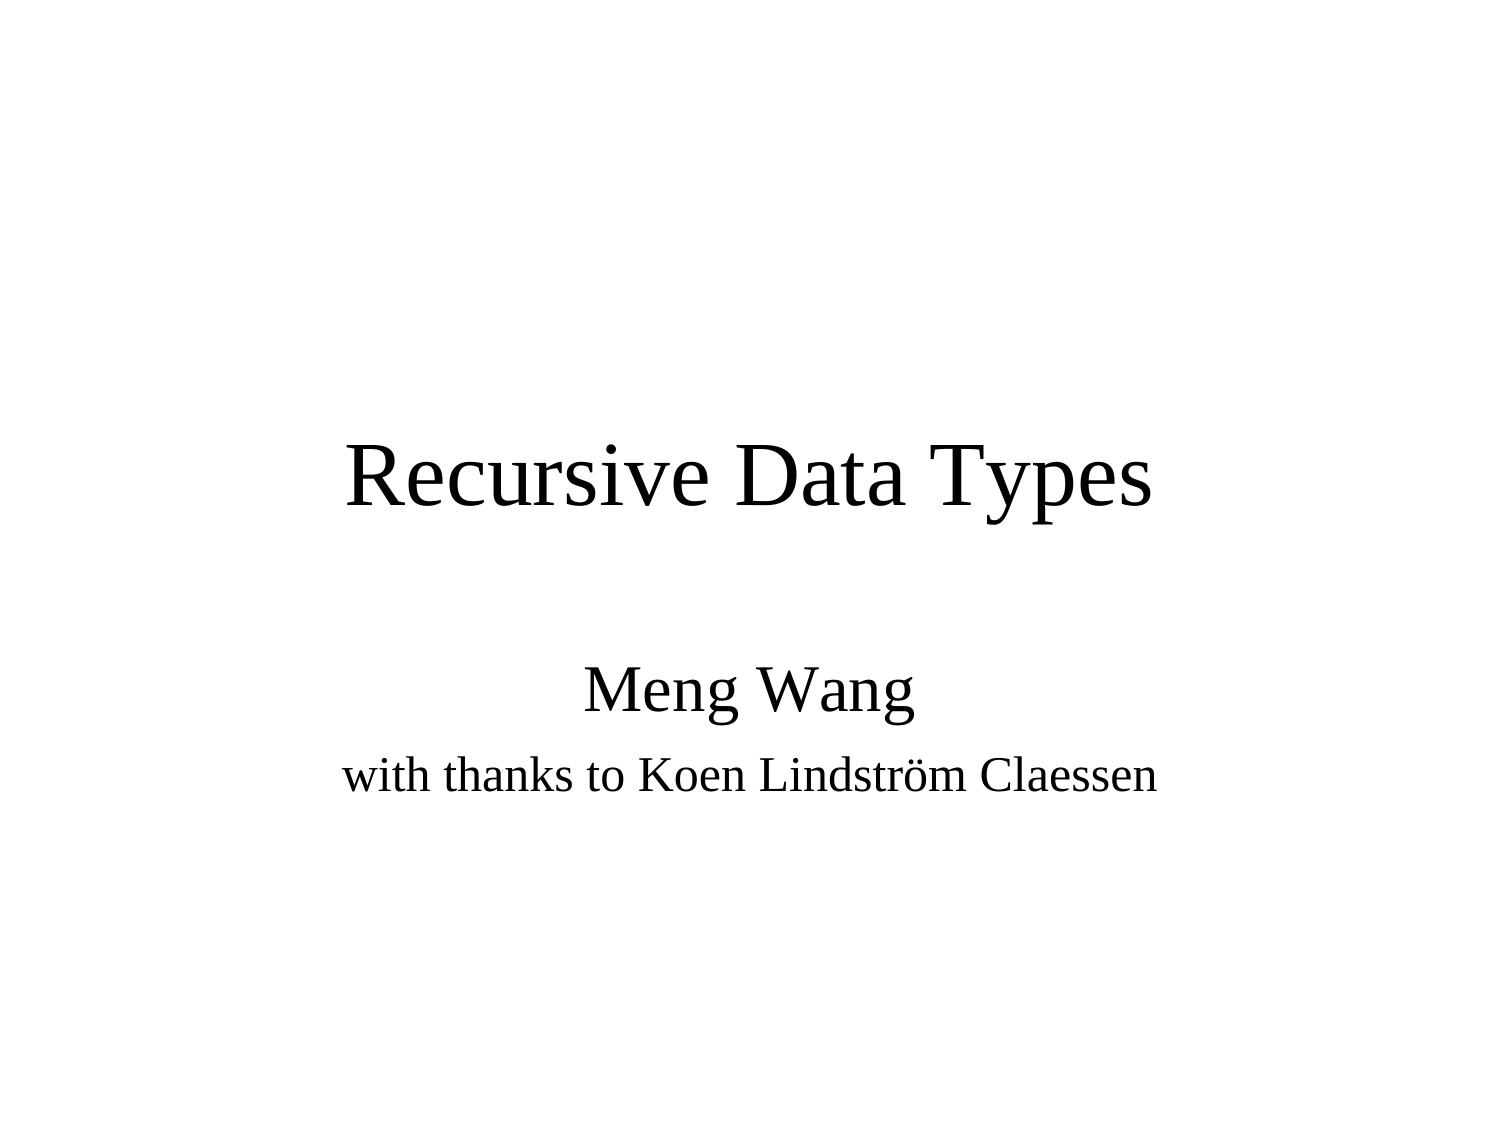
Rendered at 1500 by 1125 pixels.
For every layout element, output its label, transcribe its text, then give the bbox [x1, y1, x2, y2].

subtitle Meng Wang with thanks to Koen Lindström Claessen [225, 637, 1276, 926]
title Recursive Data Types [112, 374, 1388, 563]
